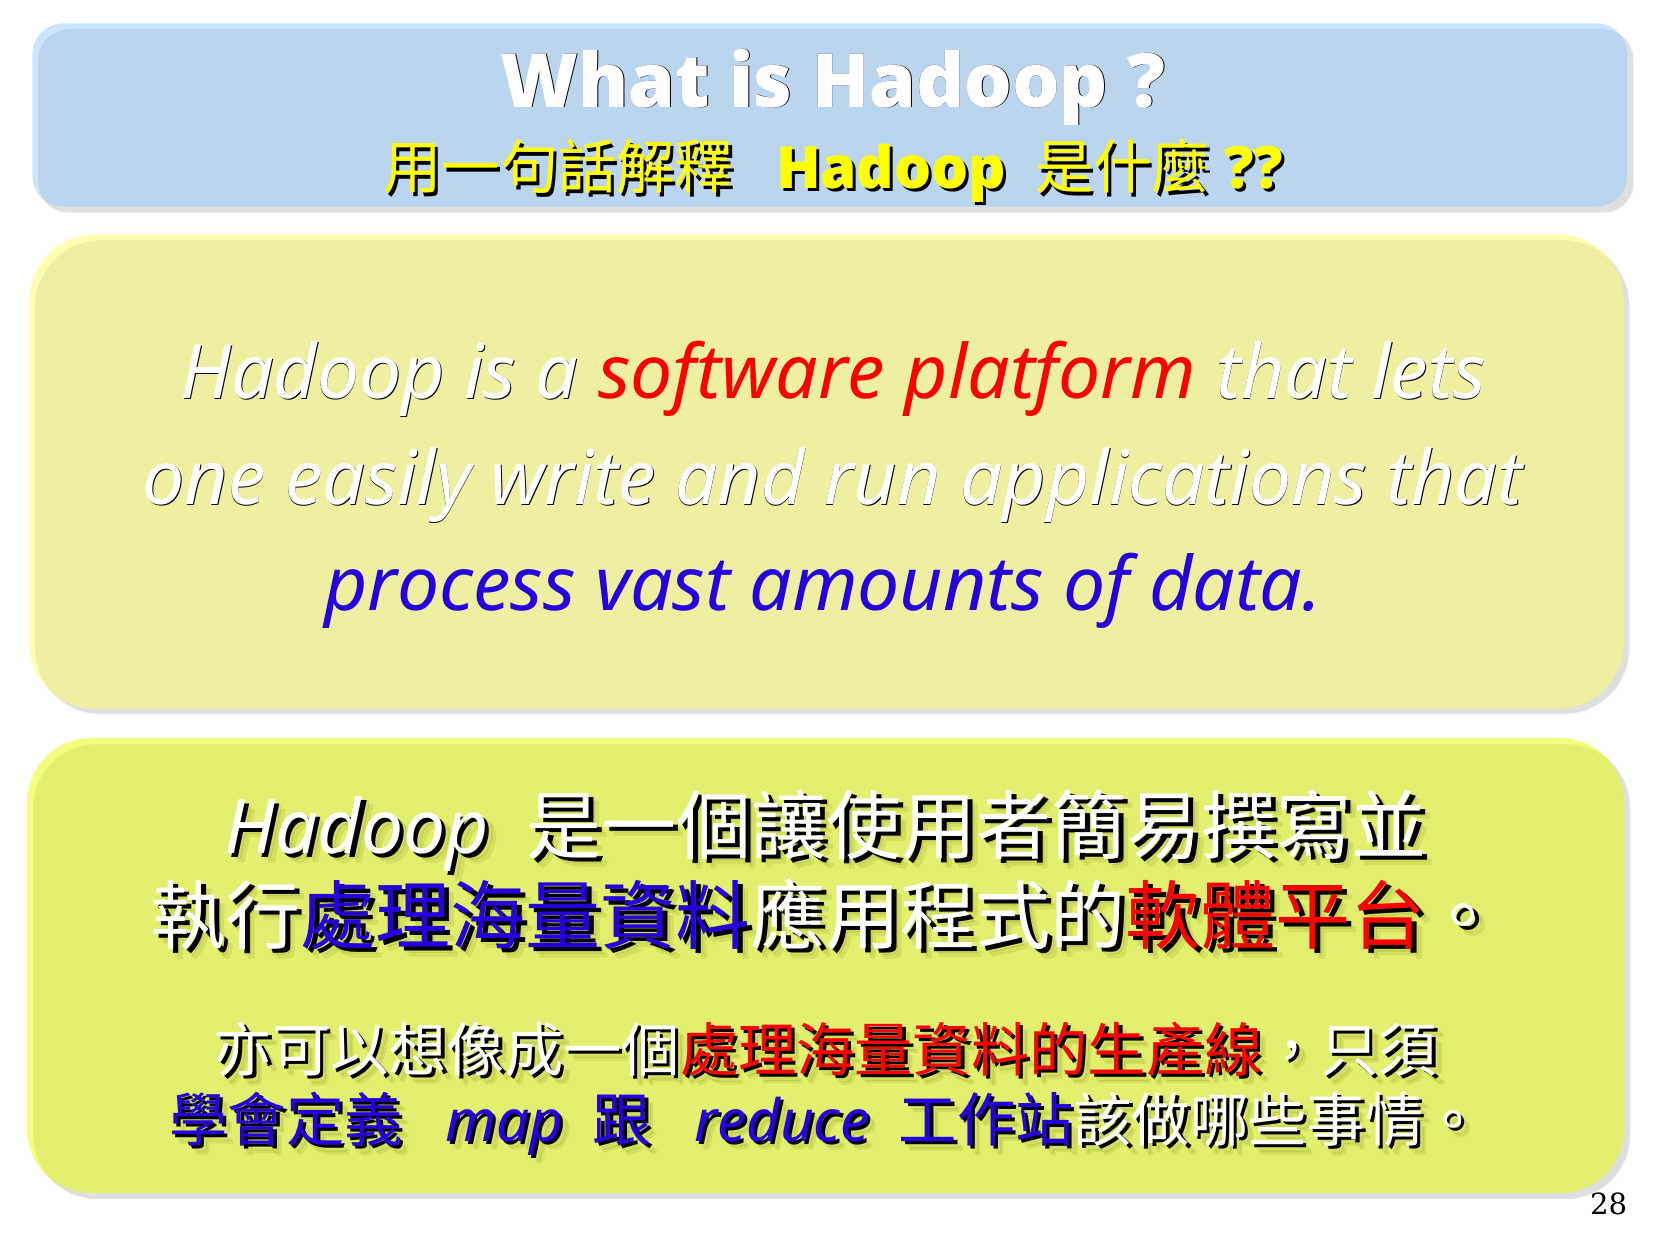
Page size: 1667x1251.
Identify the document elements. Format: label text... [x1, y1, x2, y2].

text_box Hadoop 是一個讓使用者簡易撰寫並 執行處理海量資料應用程式的軟體平台。 亦可以想像成一個處理海量資料的生產線，只須 學會定義 map 跟 reduce 工作站該做哪些事情。 [27, 738, 1625, 1193]
text_box Hadoop is a software platform that lets one easily write and run applications that process vast amounts of data. [124, 230, 1542, 704]
text_box [29, 234, 1624, 709]
text_box [32, 23, 1628, 207]
title What is Hadoop ? 用一句話解釋 Hadoop 是什麼?? [124, 18, 1542, 204]
